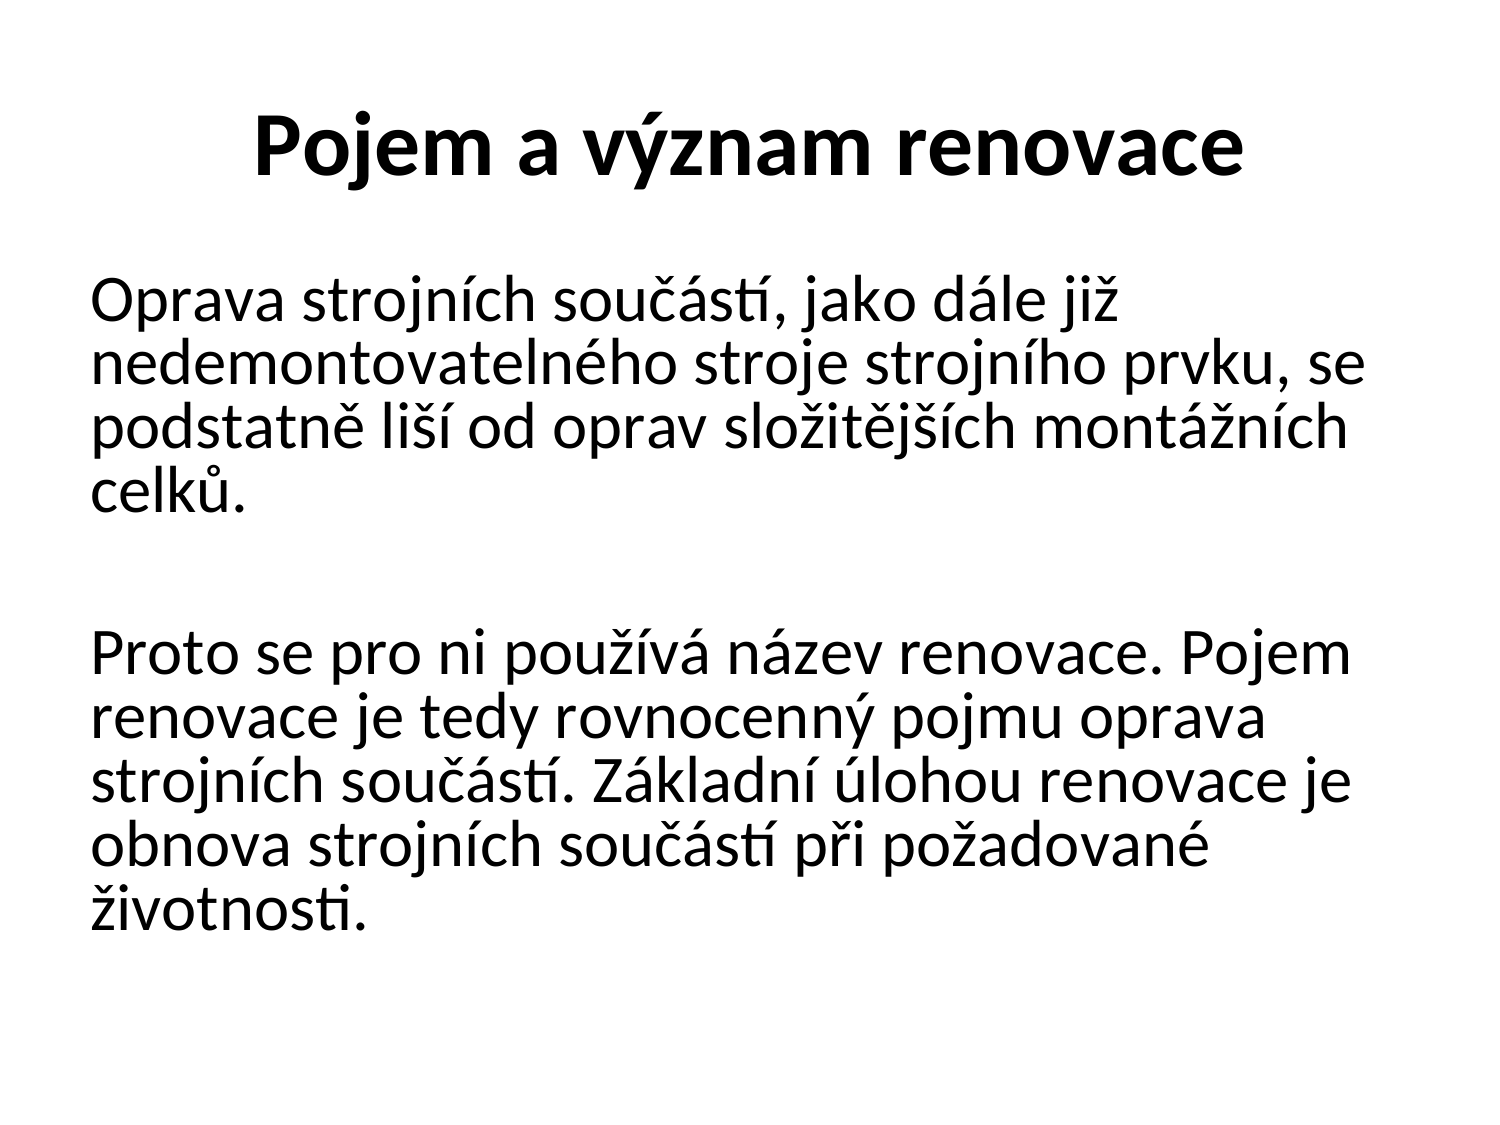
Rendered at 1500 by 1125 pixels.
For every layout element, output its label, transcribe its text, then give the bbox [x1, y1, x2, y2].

title Pojem a význam renovace [75, 45, 1426, 233]
list Oprava strojních součástí, jako dále již nedemontovatelného stroje strojního prvku, se podstatně liší od oprav složitějších montážních celků. Proto se pro ni používá název renovace. Pojem renovace je tedy rovnocenný pojmu oprava strojních součástí. Základní úlohou renovace je obnova strojních součástí při požadované životnosti. [75, 262, 1426, 1006]
